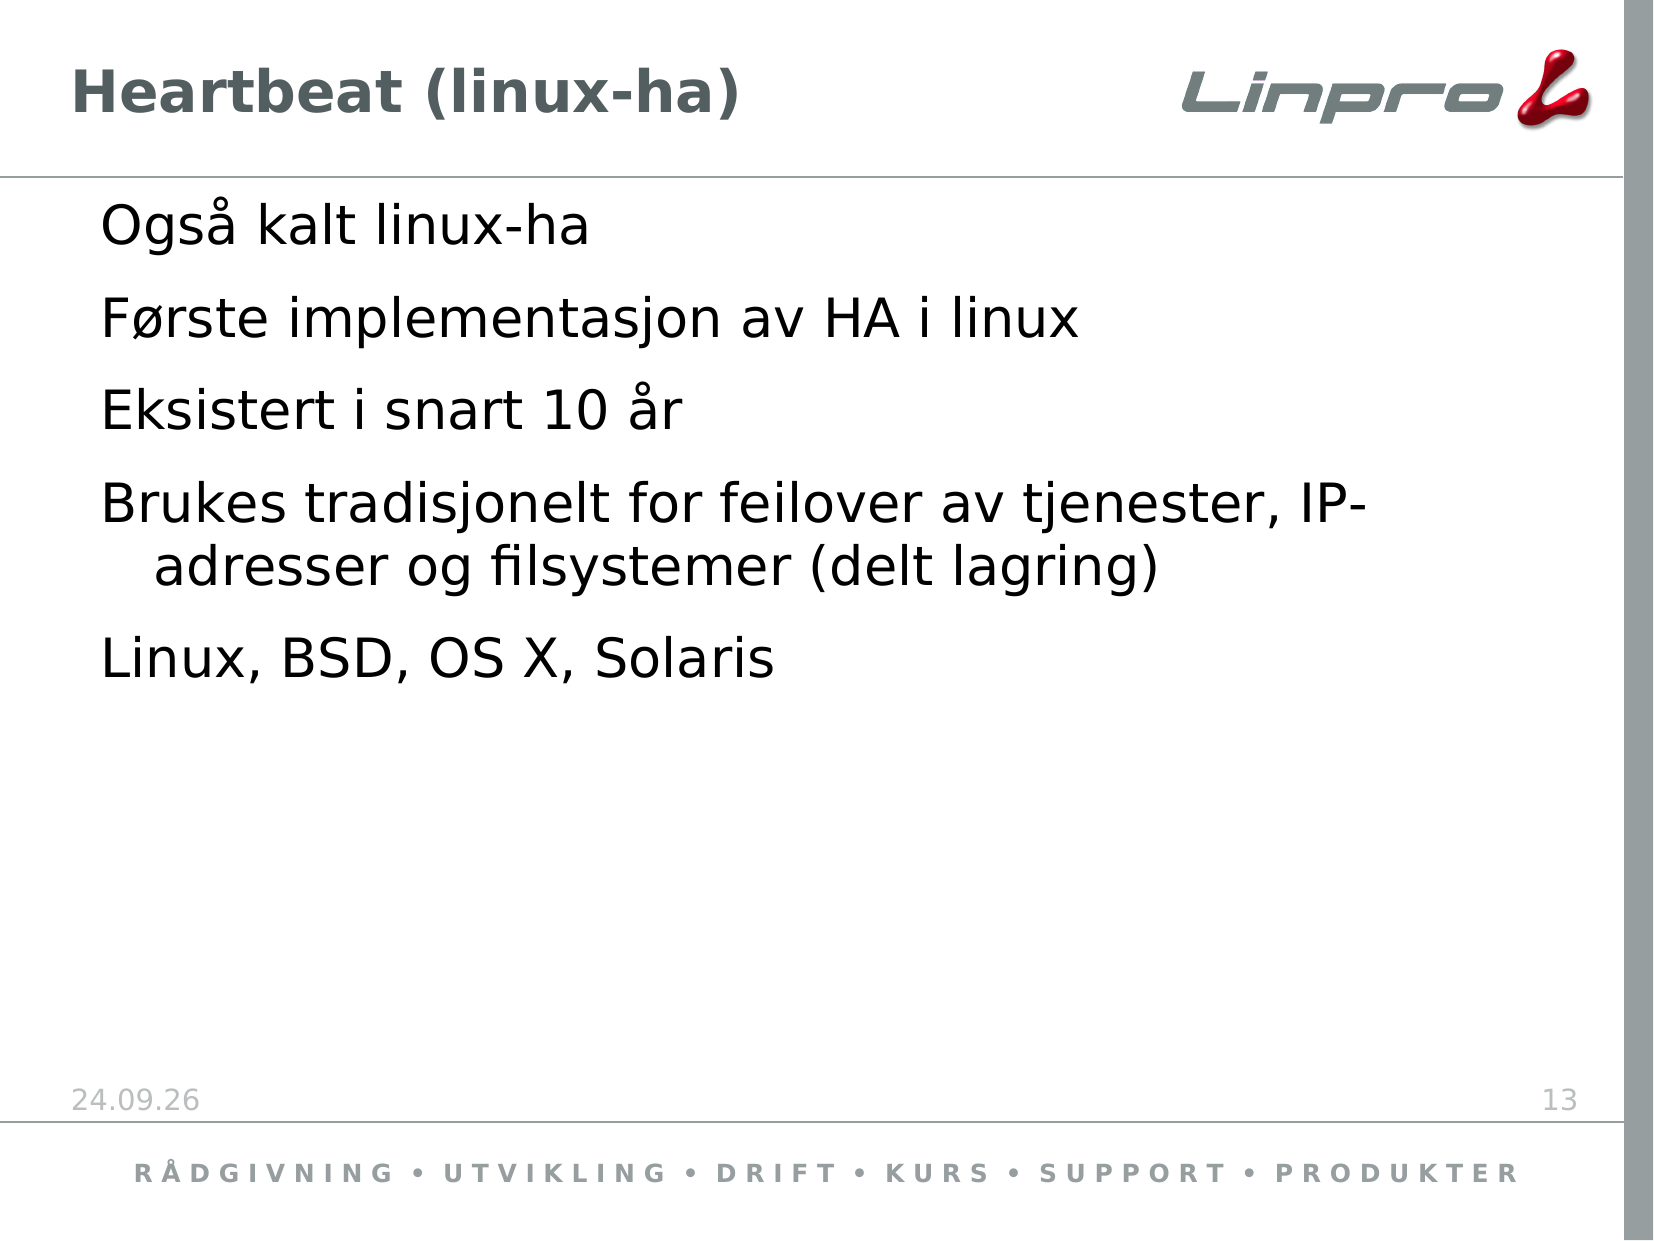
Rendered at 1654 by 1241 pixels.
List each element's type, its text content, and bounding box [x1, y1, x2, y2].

picture [1181, 47, 1595, 133]
title Heartbeat (linux-ha) [70, 53, 1559, 131]
list Også kalt linux-ha Første implementasjon av HA i linux Eksistert i snart 10 år Brukes tradisjonelt for feilover av tjenester, IP-adresser og filsystemer (delt lagring) Linux, BSD, OS X, Solaris [82, 194, 1571, 1024]
